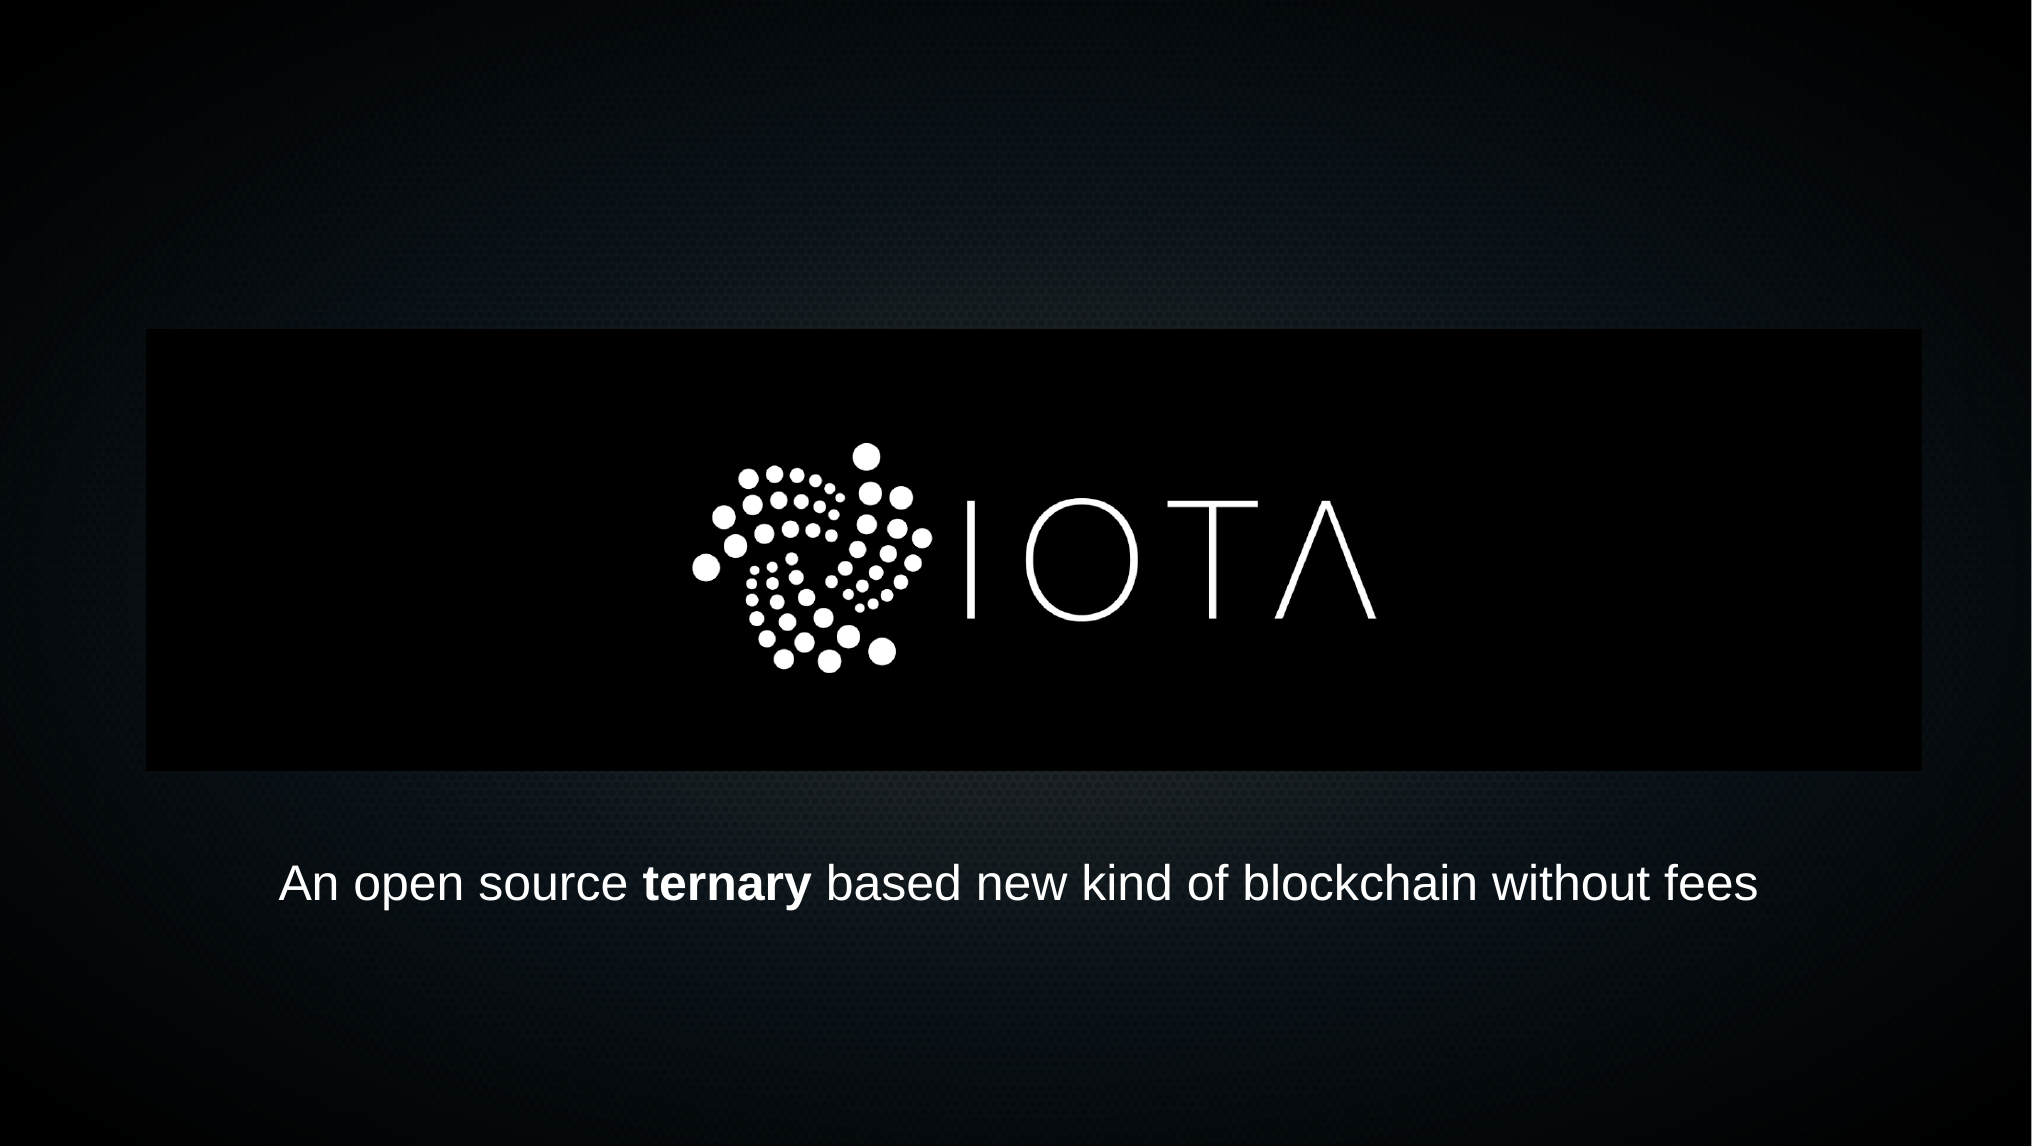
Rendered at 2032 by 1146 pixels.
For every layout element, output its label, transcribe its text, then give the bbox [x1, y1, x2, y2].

text_box An open source ternary based new kind of blockchain without fees [263, 835, 2032, 1008]
picture [0, 0, 2032, 1146]
